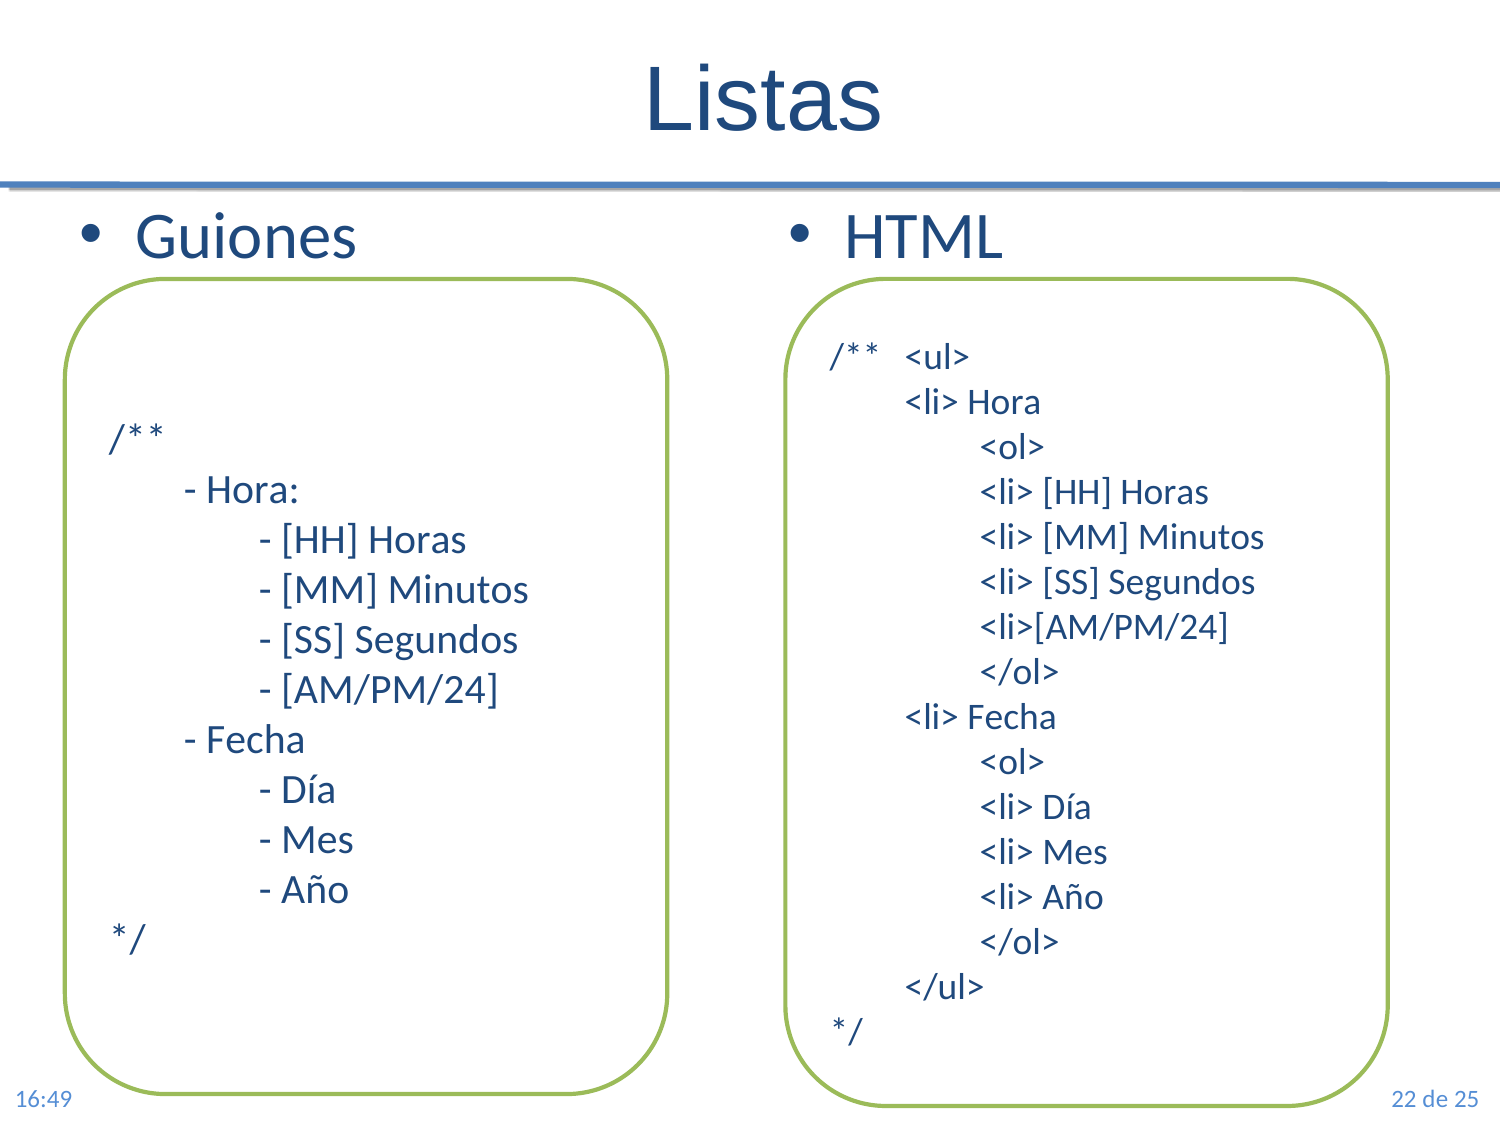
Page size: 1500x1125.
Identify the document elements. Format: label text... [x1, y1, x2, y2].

text_box HTML [773, 184, 1319, 284]
text_box /** - Hora: - [HH] Horas - [MM] Minutos - [SS] Segundos - [AM/PM/24] - Fecha - Día - Mes - Año */ [64, 284, 668, 1095]
text_box Guiones [64, 184, 610, 284]
text_box /** <ul> <li> Hora <ol> <li> [HH] Horas <li> [MM] Minutos <li> [SS] Segundos <li>[AM/PM/24] </ol> <li> Fecha <ol> <li> Día <li> Mes <li> Año </ol> </ul> */ [785, 284, 1388, 1106]
text_box 16:49 [0, 1070, 124, 1125]
text_box <number> de 25 [1352, 1070, 1500, 1125]
text_box Listas [88, 0, 1439, 181]
